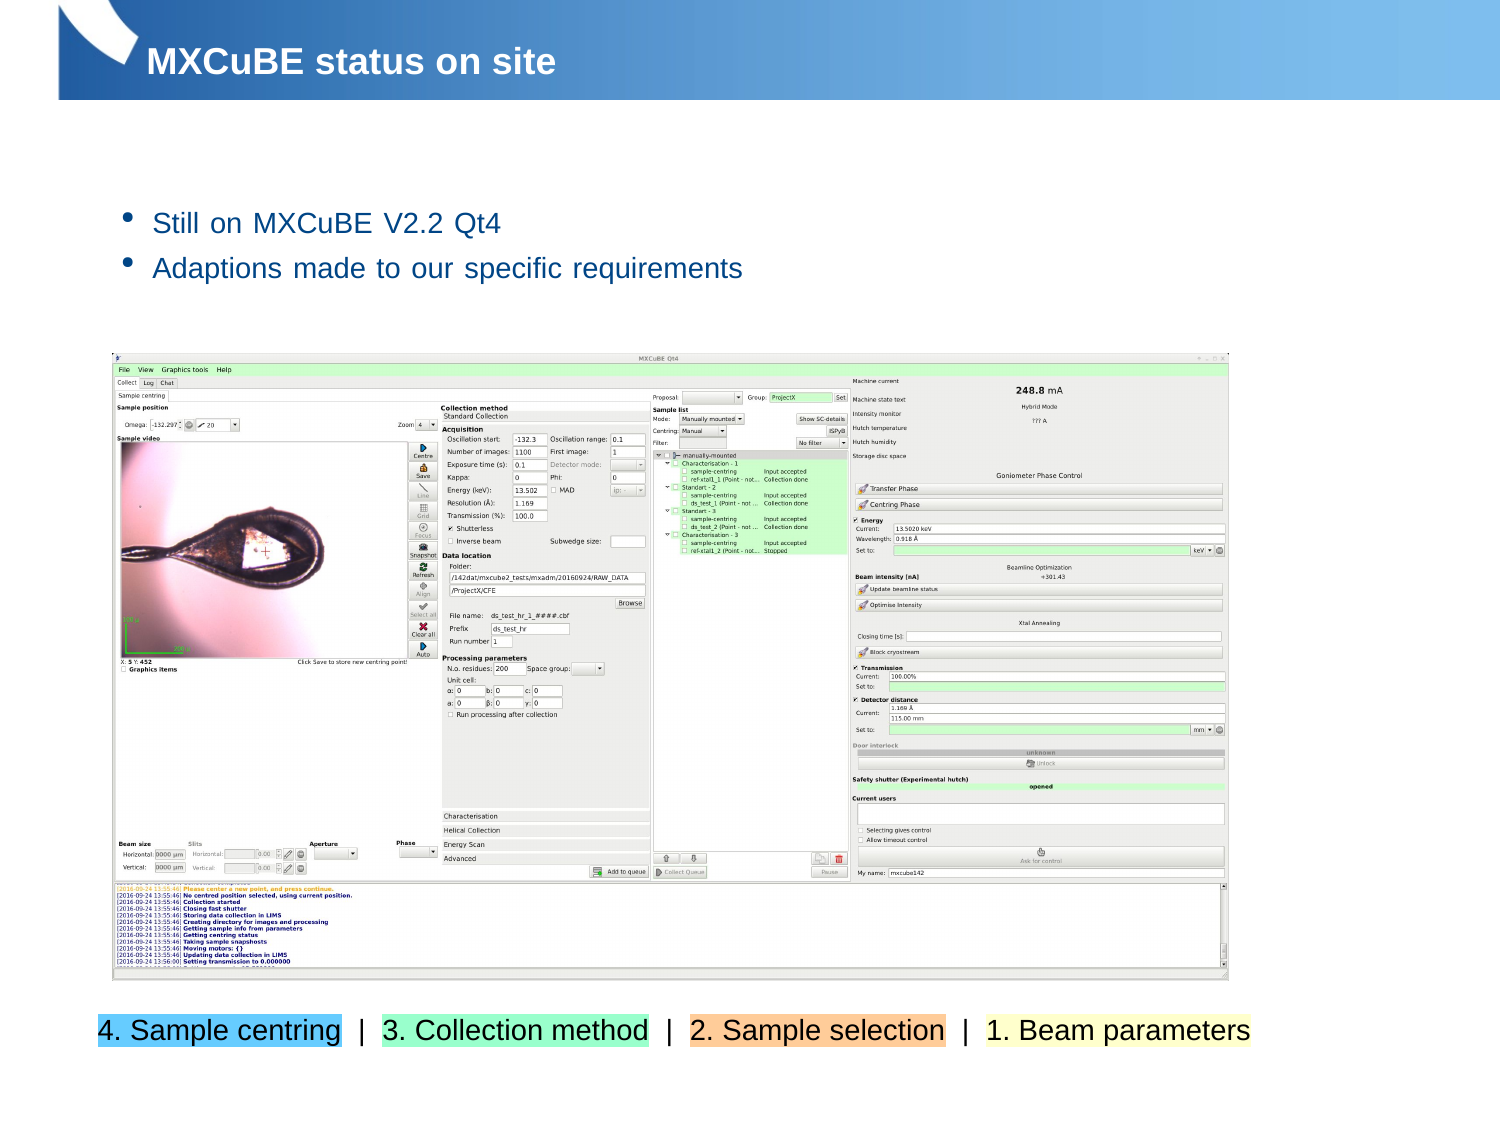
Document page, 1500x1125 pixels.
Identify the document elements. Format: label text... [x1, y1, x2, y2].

title MXCuBE status on site [131, 23, 1482, 96]
text_box 4. Sample centring | 3. Collection method | 2. Sample selection | 1. Beam parameters [82, 1003, 1276, 1089]
text_box Still on MXCuBE V2.2 Qt4 Adaptions made to our specific requirements [106, 188, 1371, 294]
picture [112, 353, 1229, 981]
picture [0, 0, 1500, 100]
